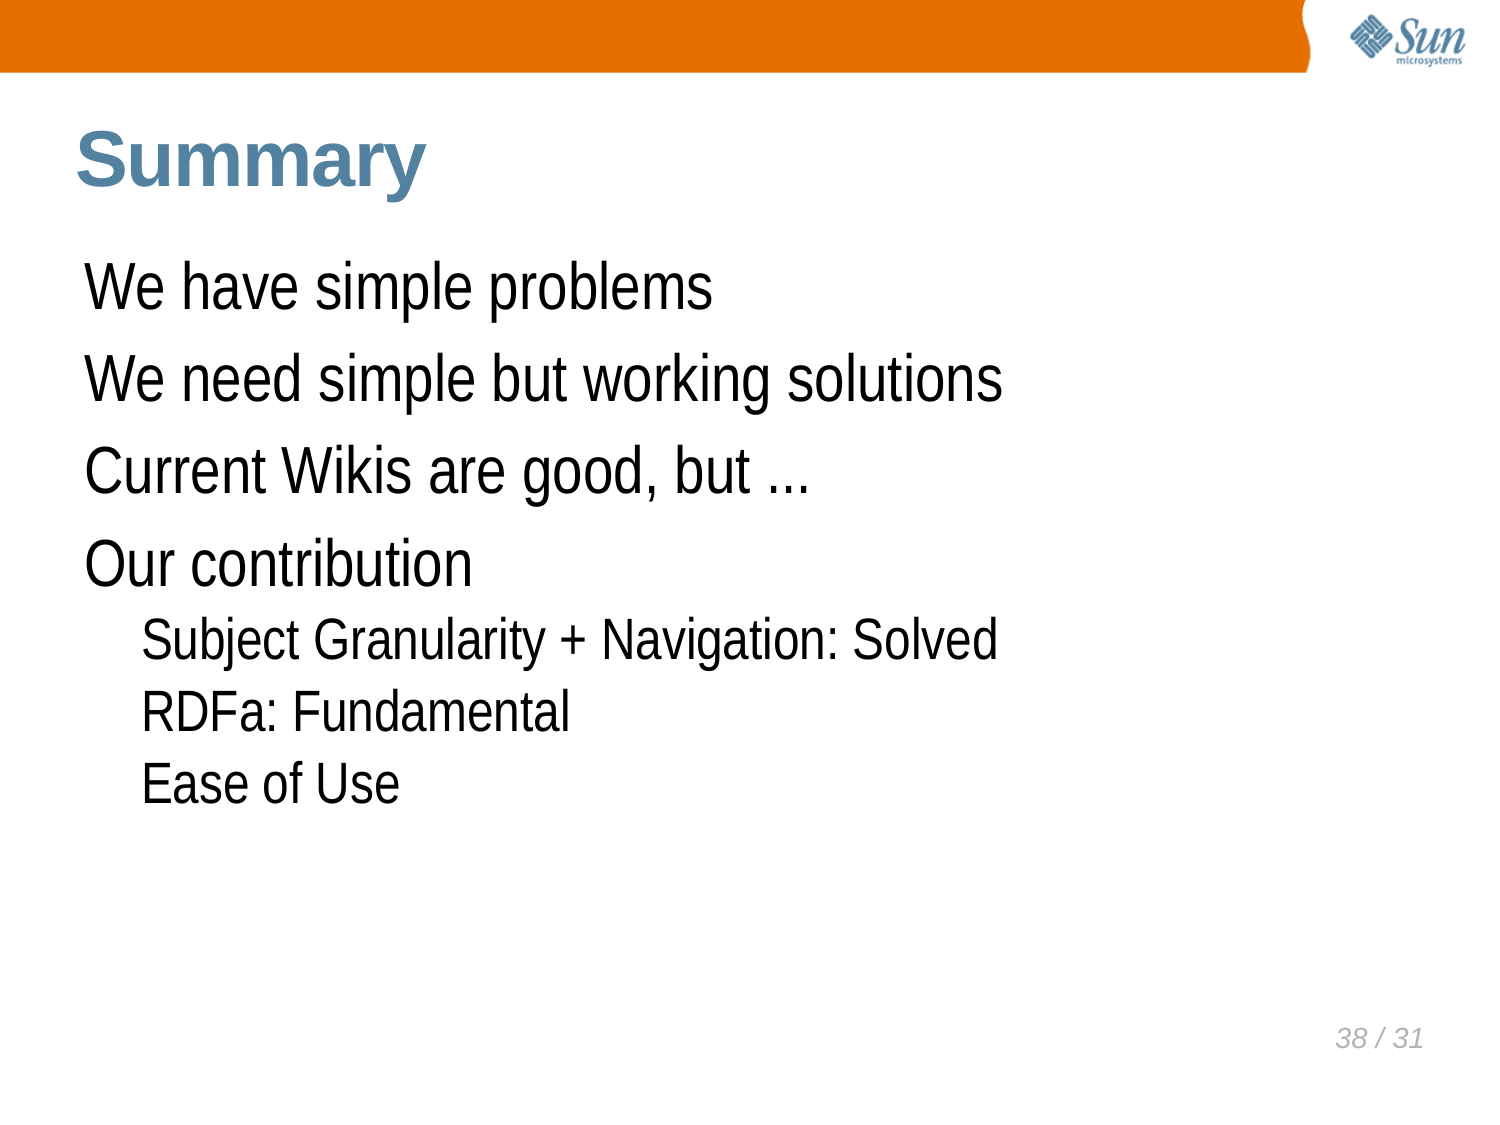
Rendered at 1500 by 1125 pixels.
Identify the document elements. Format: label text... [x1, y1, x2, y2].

picture [0, 0, 1500, 75]
list We have simple problems We need simple but working solutions Current Wikis are good, but ... Our contribution Subject Granularity + Navigation: Solved RDFa: Fundamental Ease of Use [64, 257, 1402, 1017]
title Summary [75, 122, 1438, 228]
